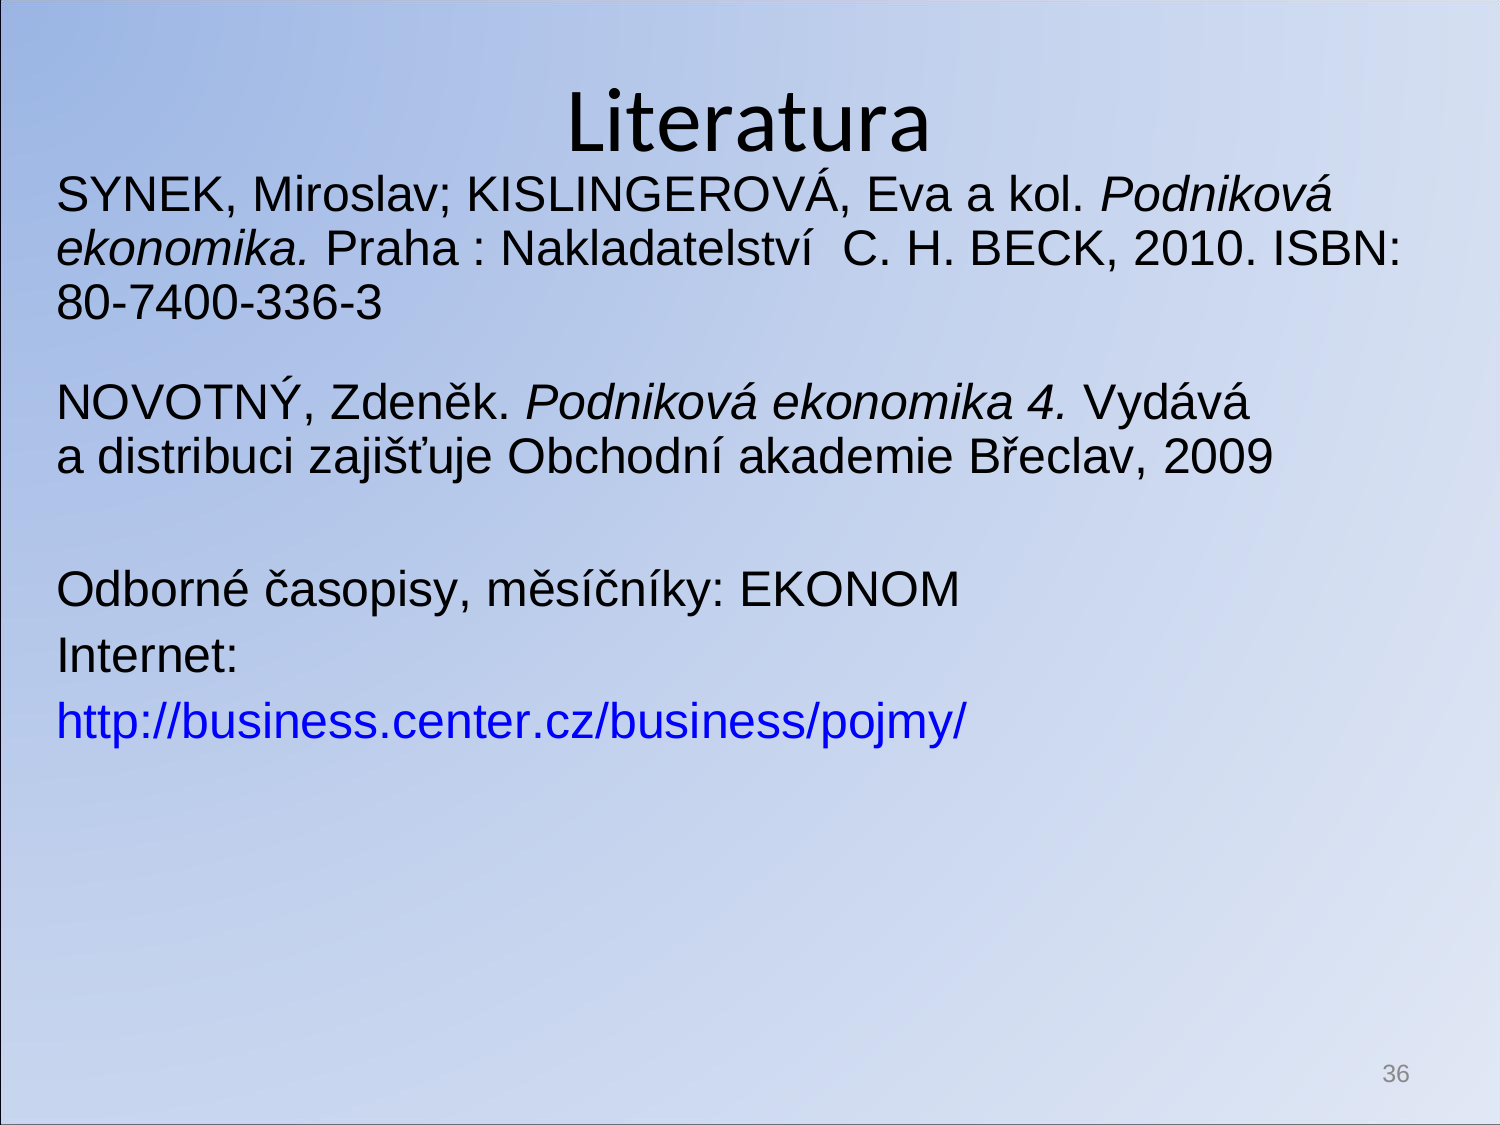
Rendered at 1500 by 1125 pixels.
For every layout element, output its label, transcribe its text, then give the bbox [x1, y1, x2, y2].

picture [0, 0, 1500, 1125]
text_box <číslo> [1074, 1042, 1426, 1103]
title Literatura [75, 45, 1426, 185]
list SYNEK, Miroslav; KISLINGEROVÁ, Eva a kol. Podniková ekonomika. Praha : Nakladatelství C. H. BECK, 2010. ISBN: 80-7400-336-3 NOVOTNÝ, Zdeněk. Podniková ekonomika 4. Vydává a distribuci zajišťuje Obchodní akademie Břeclav, 2009 Odborné časopisy, měsíčníky: EKONOM Internet: http://business.center.cz/business/pojmy/ [41, 160, 1425, 1047]
